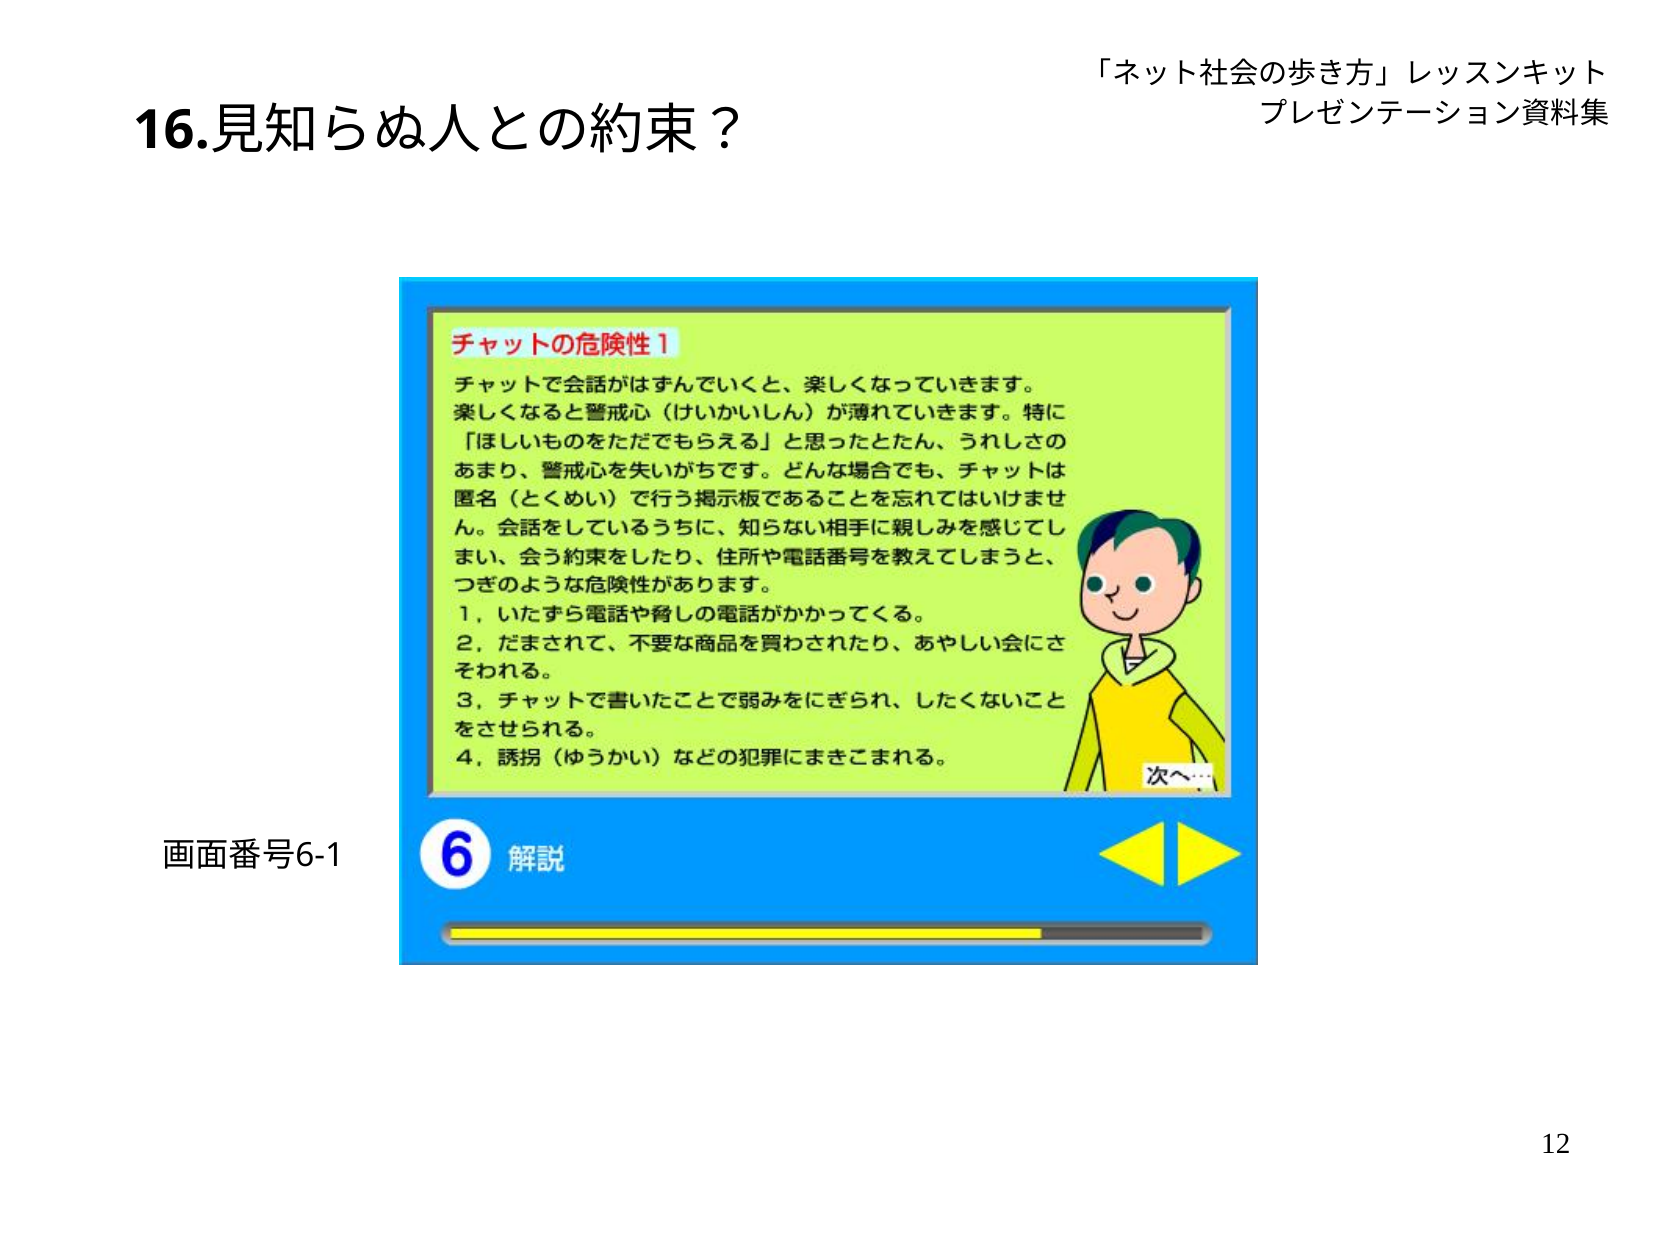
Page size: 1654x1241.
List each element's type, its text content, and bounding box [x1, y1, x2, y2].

text_box 画面番号6-1 [147, 826, 384, 882]
picture [399, 277, 1258, 965]
text_box 16.見知らぬ人との約束？ [118, 88, 1241, 169]
text_box 「ネット社会の歩き方」レッスンキット プレゼンテーション資料集 [1062, 44, 1625, 139]
